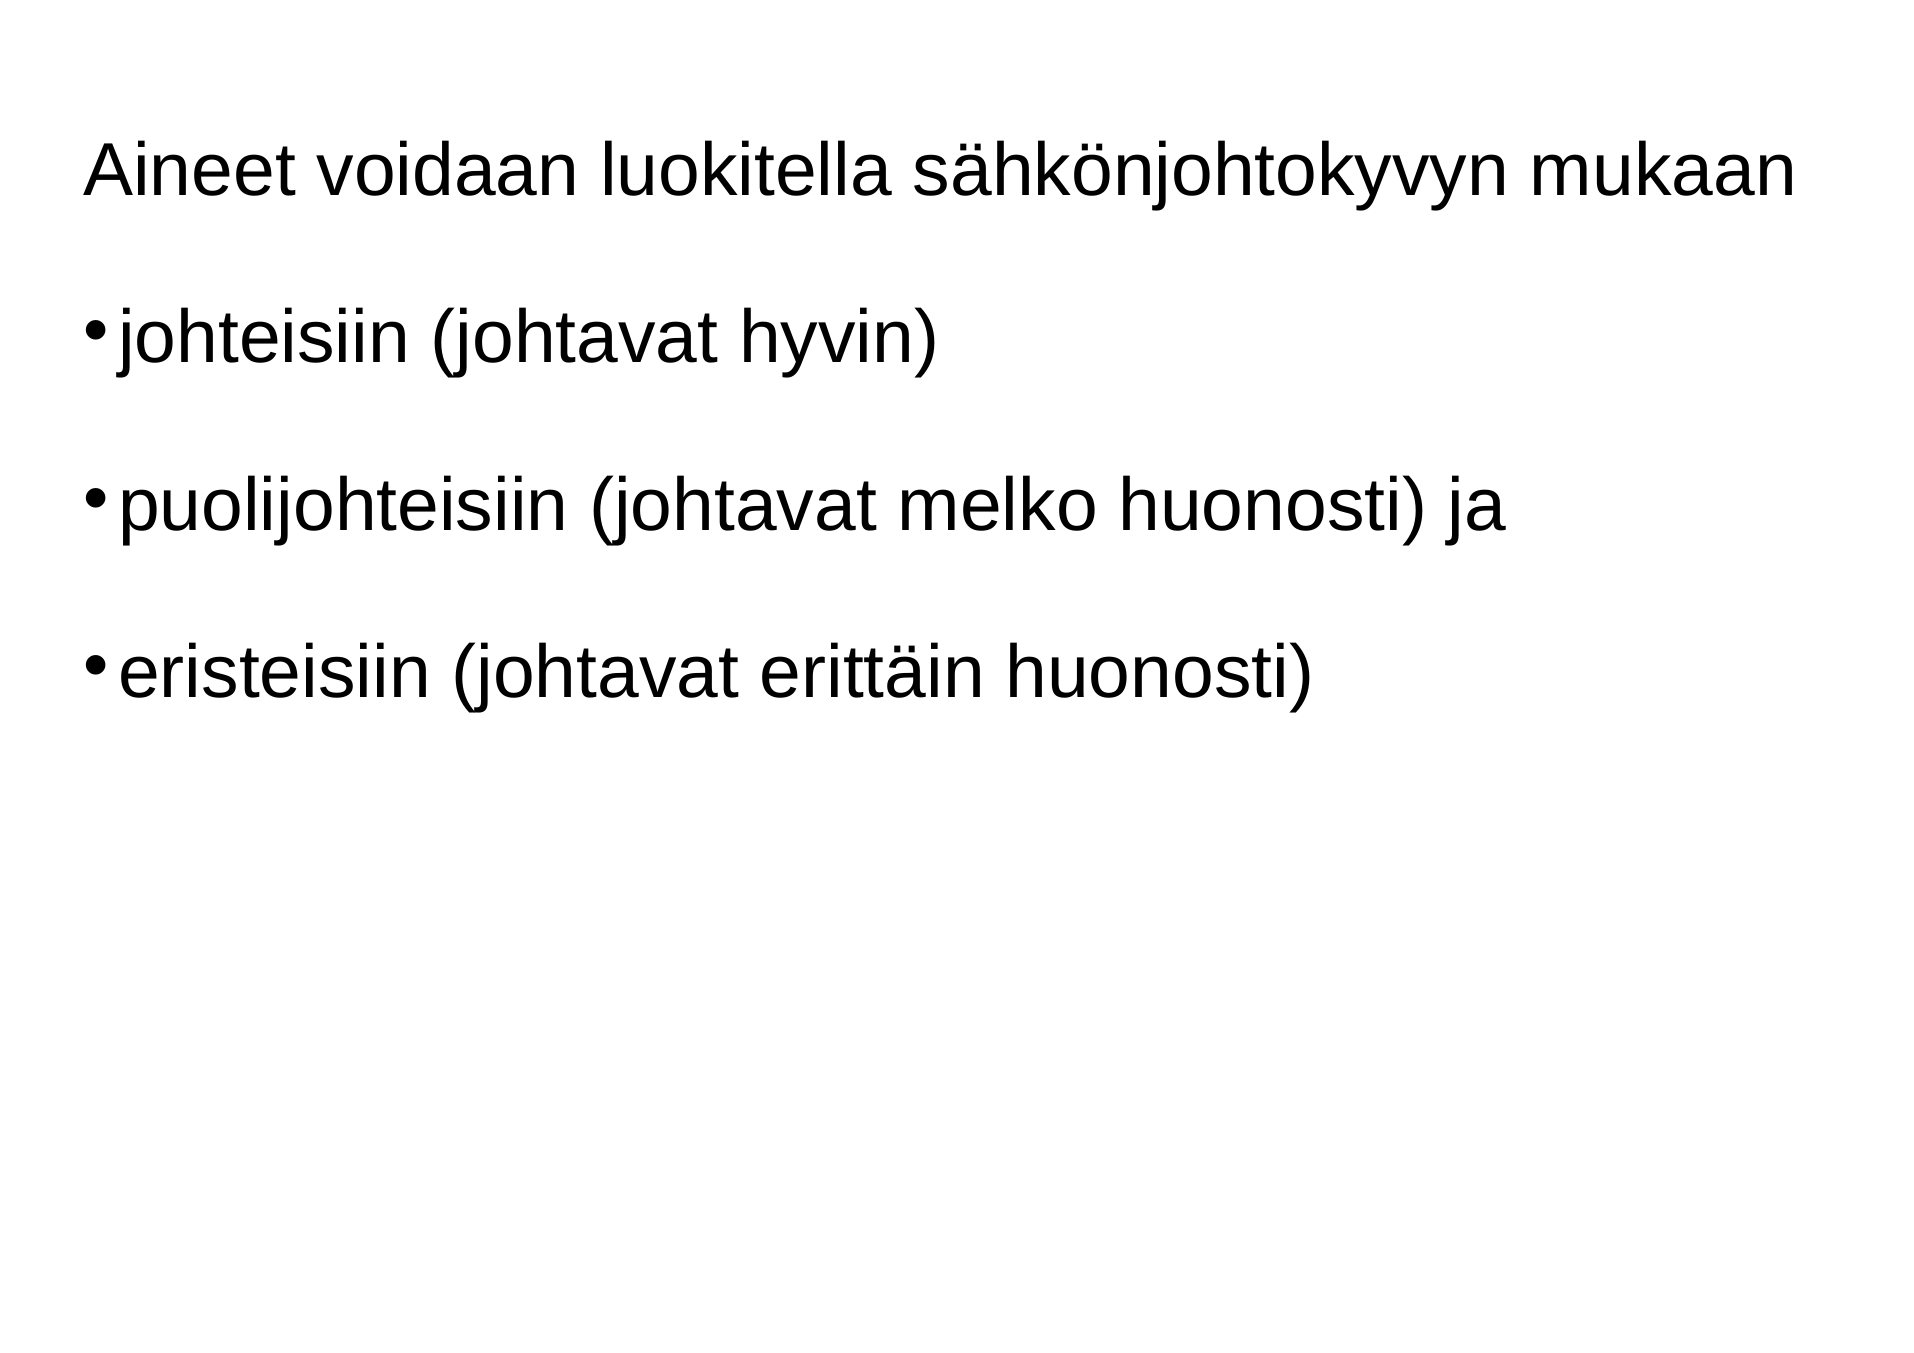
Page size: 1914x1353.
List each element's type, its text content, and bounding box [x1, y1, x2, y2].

text_box Aineet voidaan luokitella sähkönjohtokyvyn mukaan johteisiin (johtavat hyvin) puolijohteisiin (johtavat melko huonosti) ja eristeisiin (johtavat erittäin huonosti) [68, 115, 1832, 1229]
